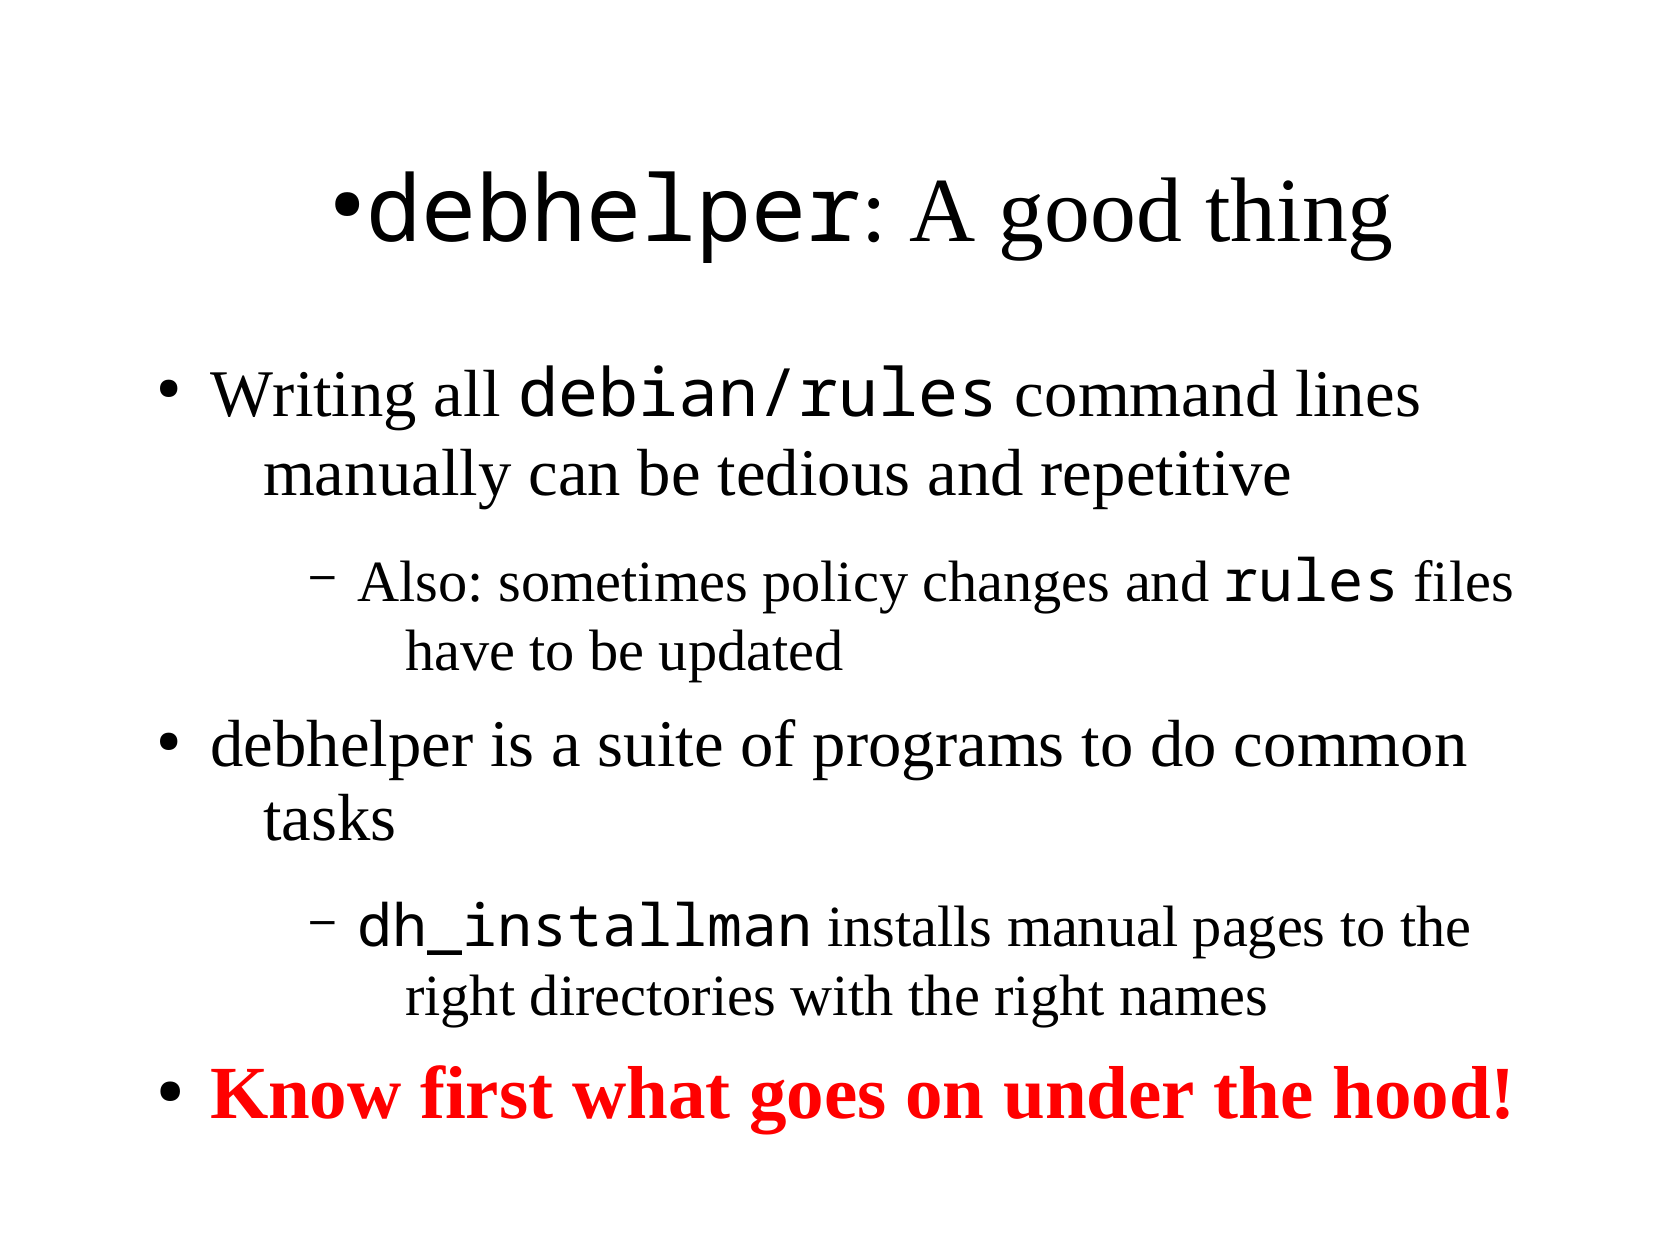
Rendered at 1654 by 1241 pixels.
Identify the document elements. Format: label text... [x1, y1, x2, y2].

list Writing all debian/rules command lines manually can be tedious and repetitive Also: sometimes policy changes and rules files have to be updated debhelper is a suite of programs to do common tasks dh_installman installs manual pages to the right directories with the right names Know first what goes on under the hood! [121, 344, 1534, 1155]
title debhelper: A good thing [121, 102, 1534, 311]
